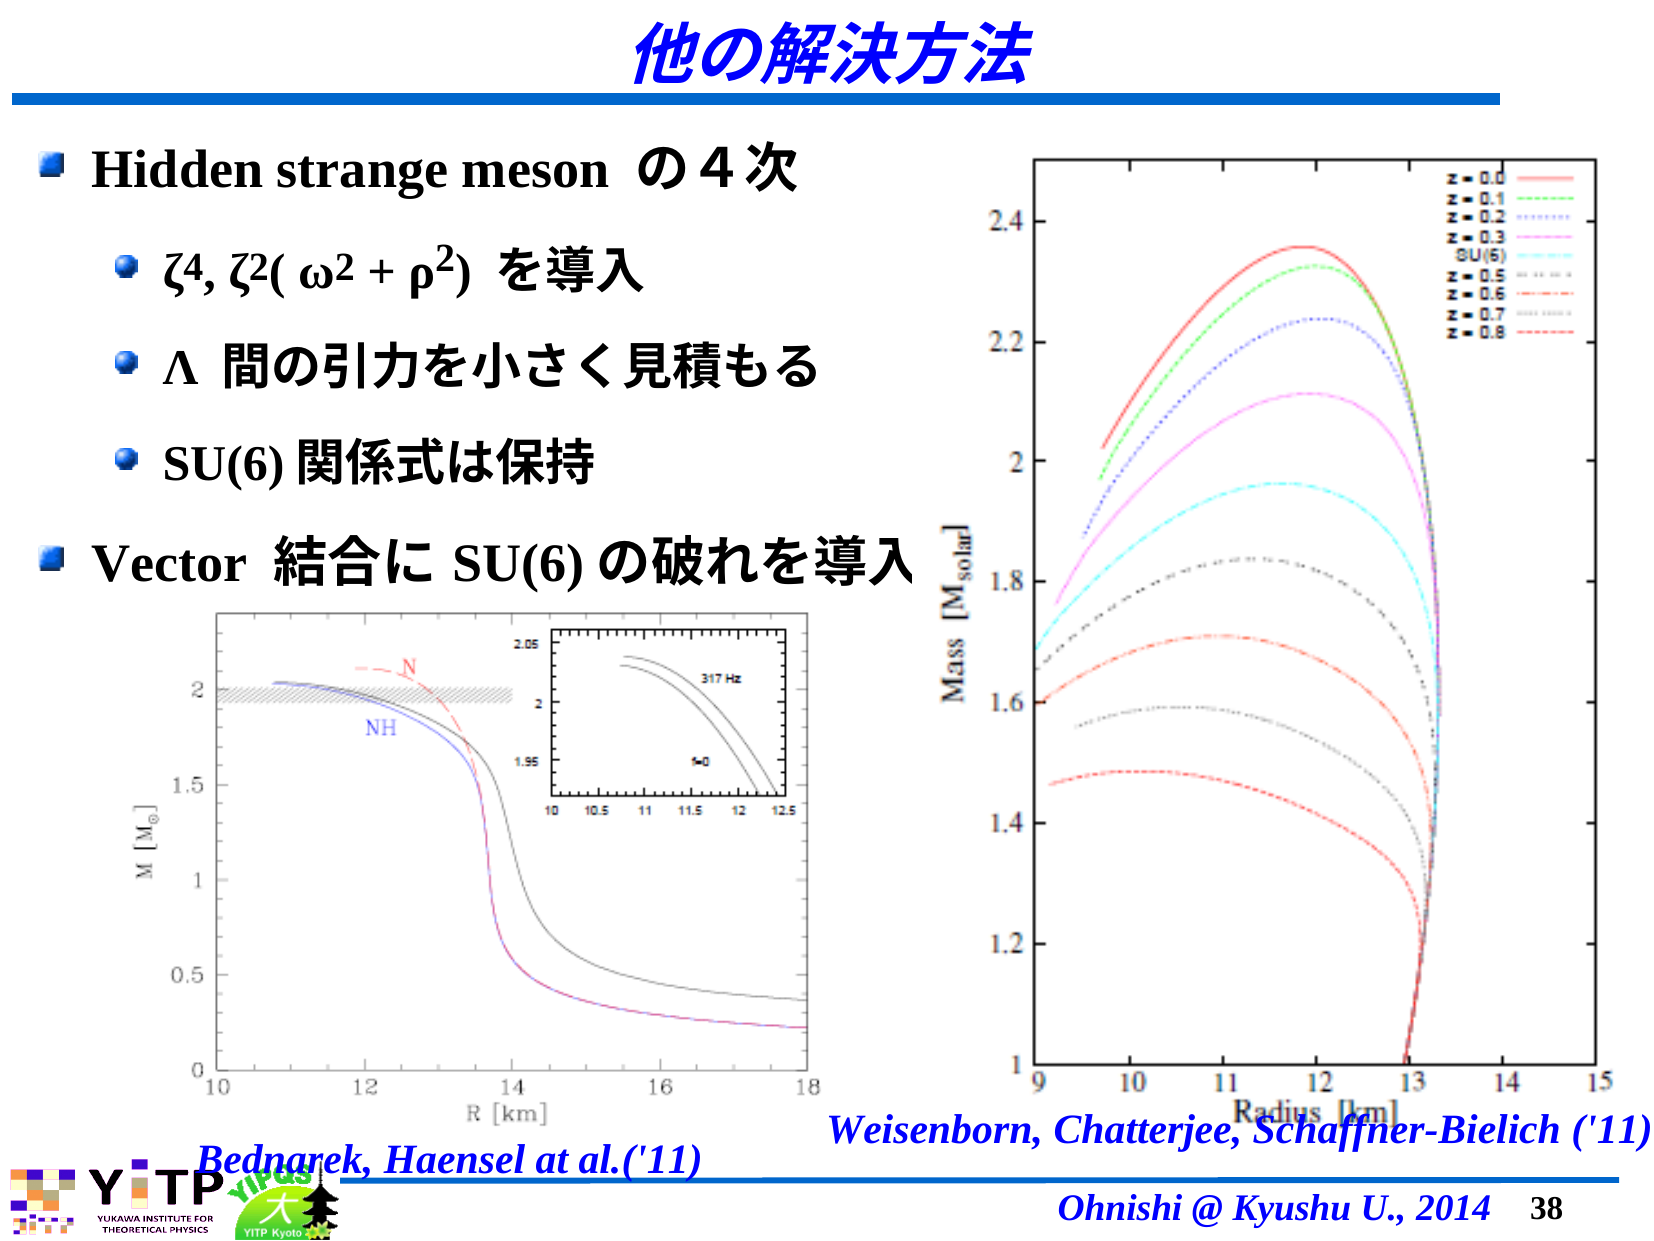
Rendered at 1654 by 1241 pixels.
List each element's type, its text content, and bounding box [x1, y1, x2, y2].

picture [912, 149, 1621, 1106]
picture [109, 602, 832, 1137]
list Hidden strange meson の４次 ζ4, ζ2( ω2 + ρ2) を導入 Λ 間の引力を小さく見積もる SU(6)関係式は保持 Vector 結合にSU(6)の破れを導入 [20, 124, 1621, 1137]
text_box Weisenborn, Chatterjee, Schaffner-Bielich ('11) [826, 1106, 1654, 1154]
text_box Bednarek, Haensel at al.('11) [195, 1136, 704, 1184]
title 他の解決方法 [0, 0, 1654, 99]
picture [0, 1154, 340, 1241]
